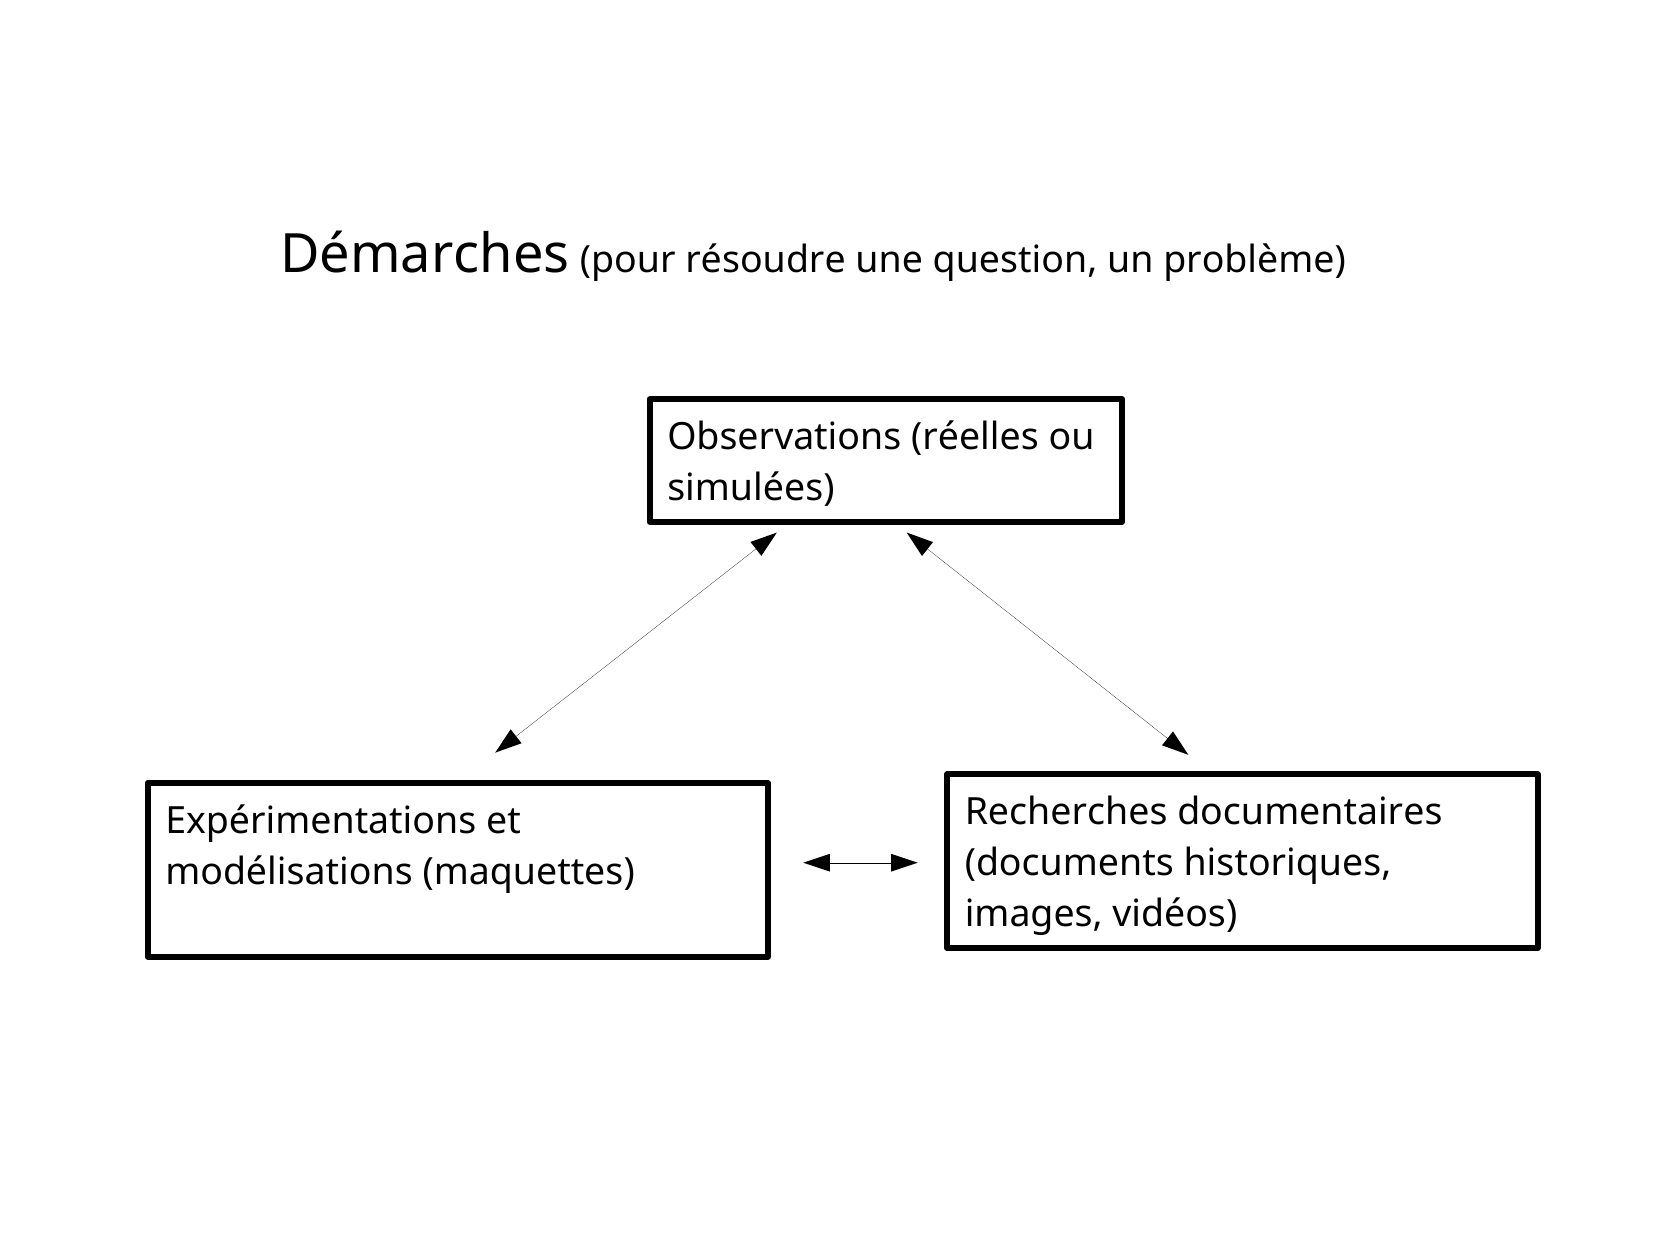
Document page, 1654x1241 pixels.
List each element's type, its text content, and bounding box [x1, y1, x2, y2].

text_box Observations (réelles ou simulées) [649, 399, 1123, 508]
text_box Expérimentations et modélisations (maquettes) [147, 783, 768, 936]
text_box Démarches (pour résoudre une question, un problème) [265, 206, 1447, 310]
text_box Recherches documentaires (documents historiques, images, vidéos) [947, 774, 1538, 928]
